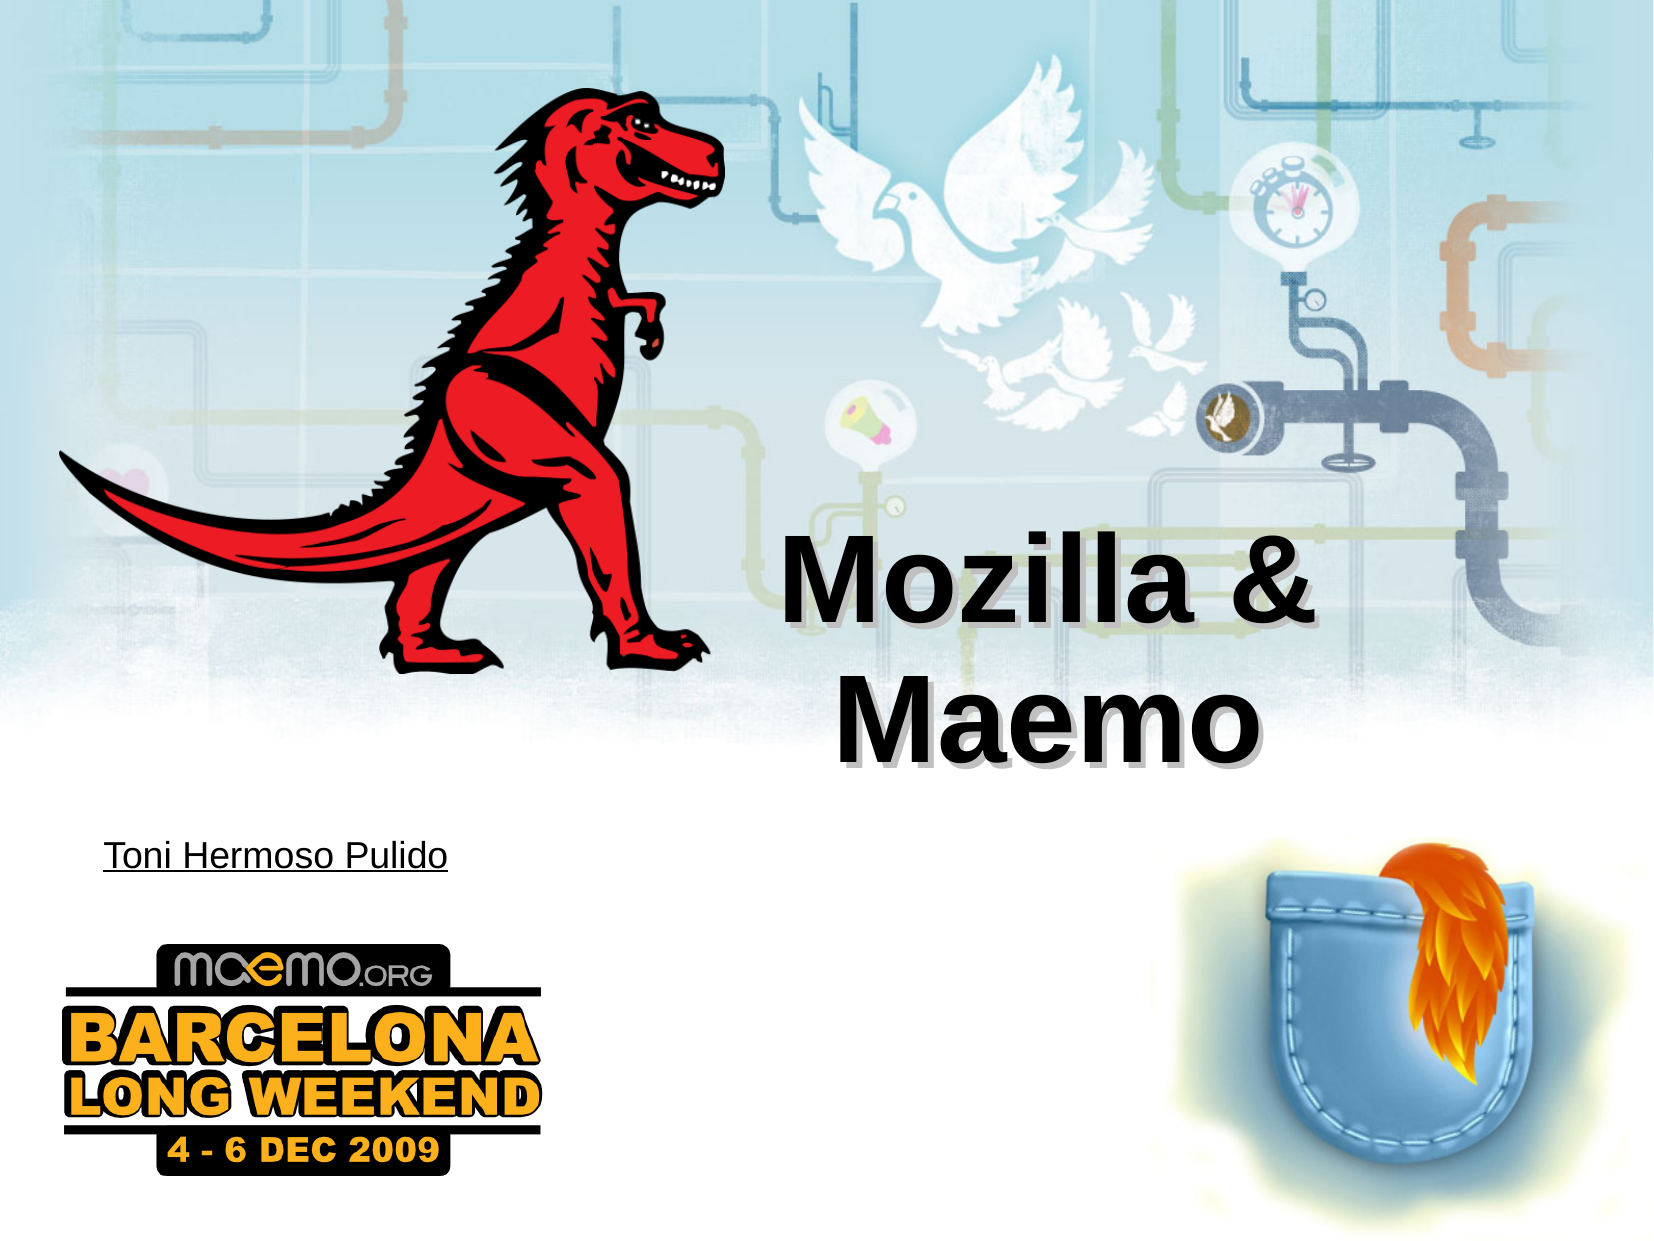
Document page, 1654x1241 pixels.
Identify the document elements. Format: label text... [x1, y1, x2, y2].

picture [0, 0, 1654, 745]
text_box Mozilla & Maemo [738, 501, 1359, 797]
picture [1150, 837, 1654, 1241]
text_box Toni Hermoso Pulido [88, 826, 502, 884]
picture [59, 944, 545, 1176]
